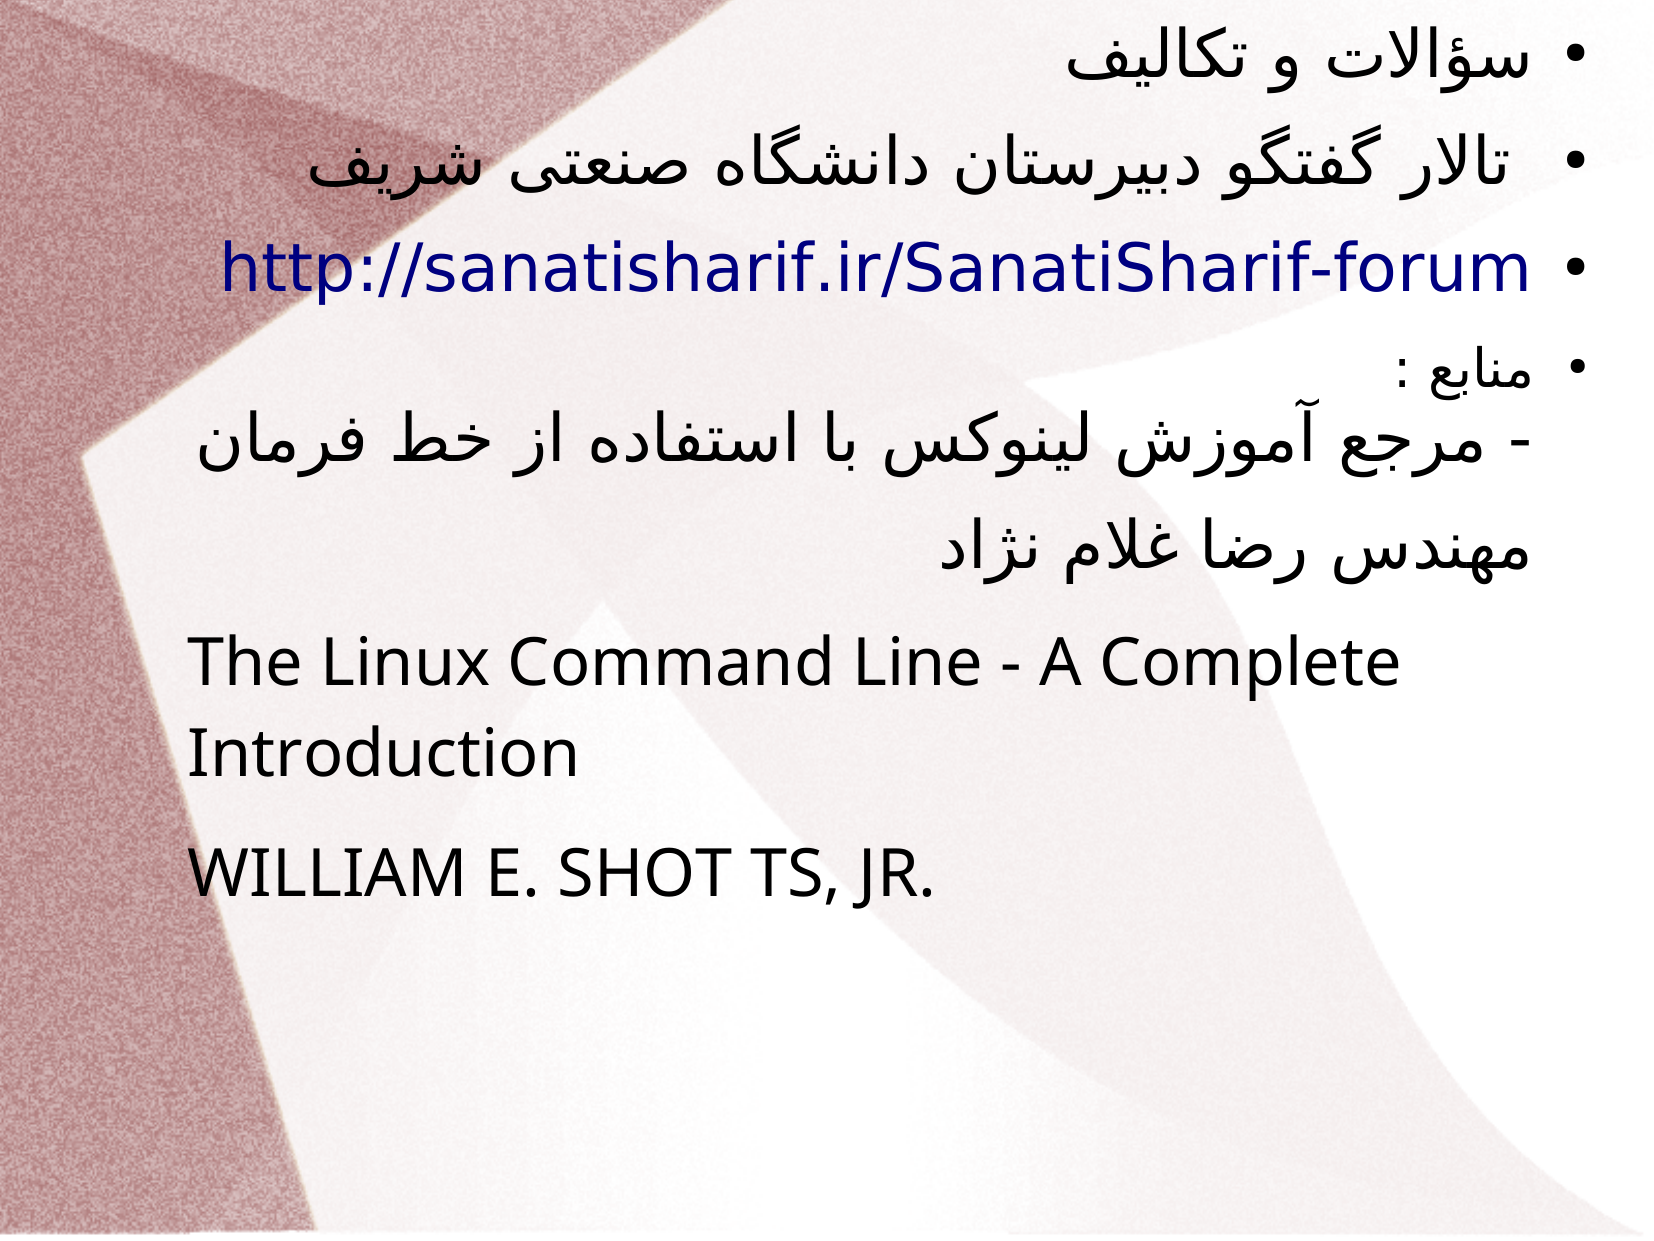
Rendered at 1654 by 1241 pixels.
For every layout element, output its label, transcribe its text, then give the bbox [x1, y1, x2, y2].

picture [0, 0, 1654, 1241]
list سؤالات و تکالیف تالار گفتگو دبیرستان دانشگاه صنعتی شریف http://sanatisharif.ir/SanatiSharif-forum منابع : - مرجع آموزش لینوکس با استفاده از خط فرمان مهندس رضا غلام نژاد The Linux Command Line - A Complete Introduction WILLIAM E. SHOT TS, JR. [116, 15, 1606, 1241]
